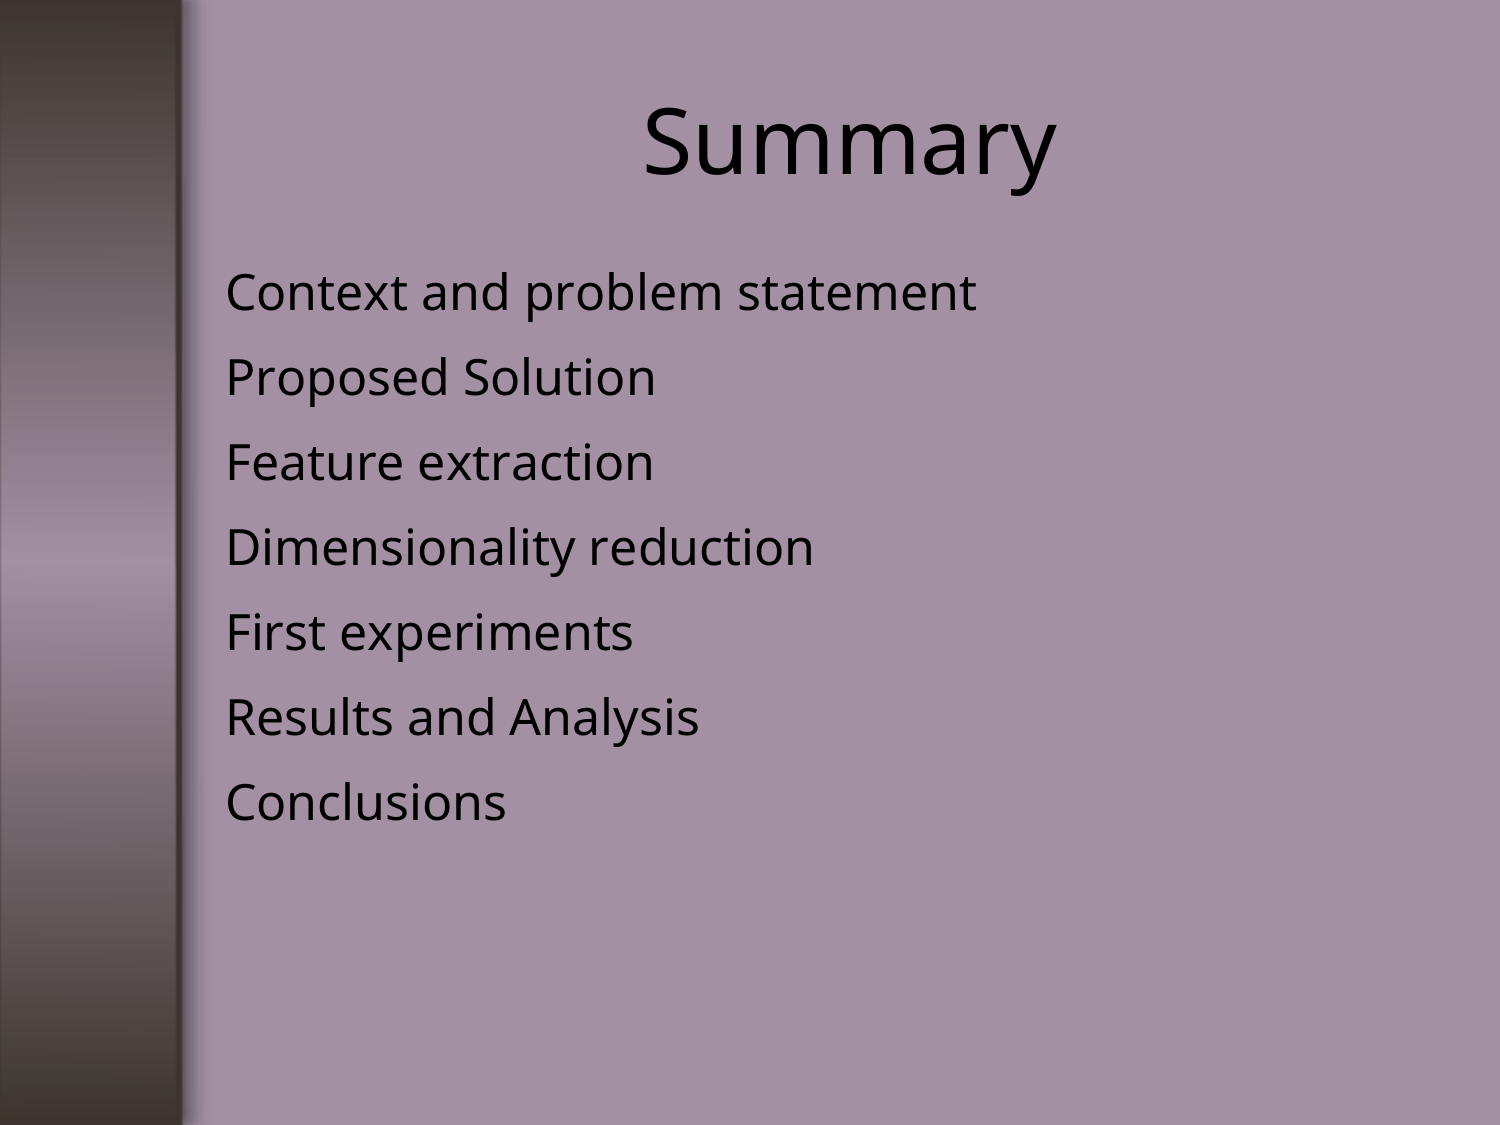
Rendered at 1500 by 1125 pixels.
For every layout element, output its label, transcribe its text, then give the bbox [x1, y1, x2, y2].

title Summary [237, 44, 1463, 233]
picture [0, 0, 1500, 1125]
list Context and problem statement Proposed Solution Feature extraction Dimensionality reduction First experiments Results and Analysis Conclusions [224, 257, 1463, 983]
